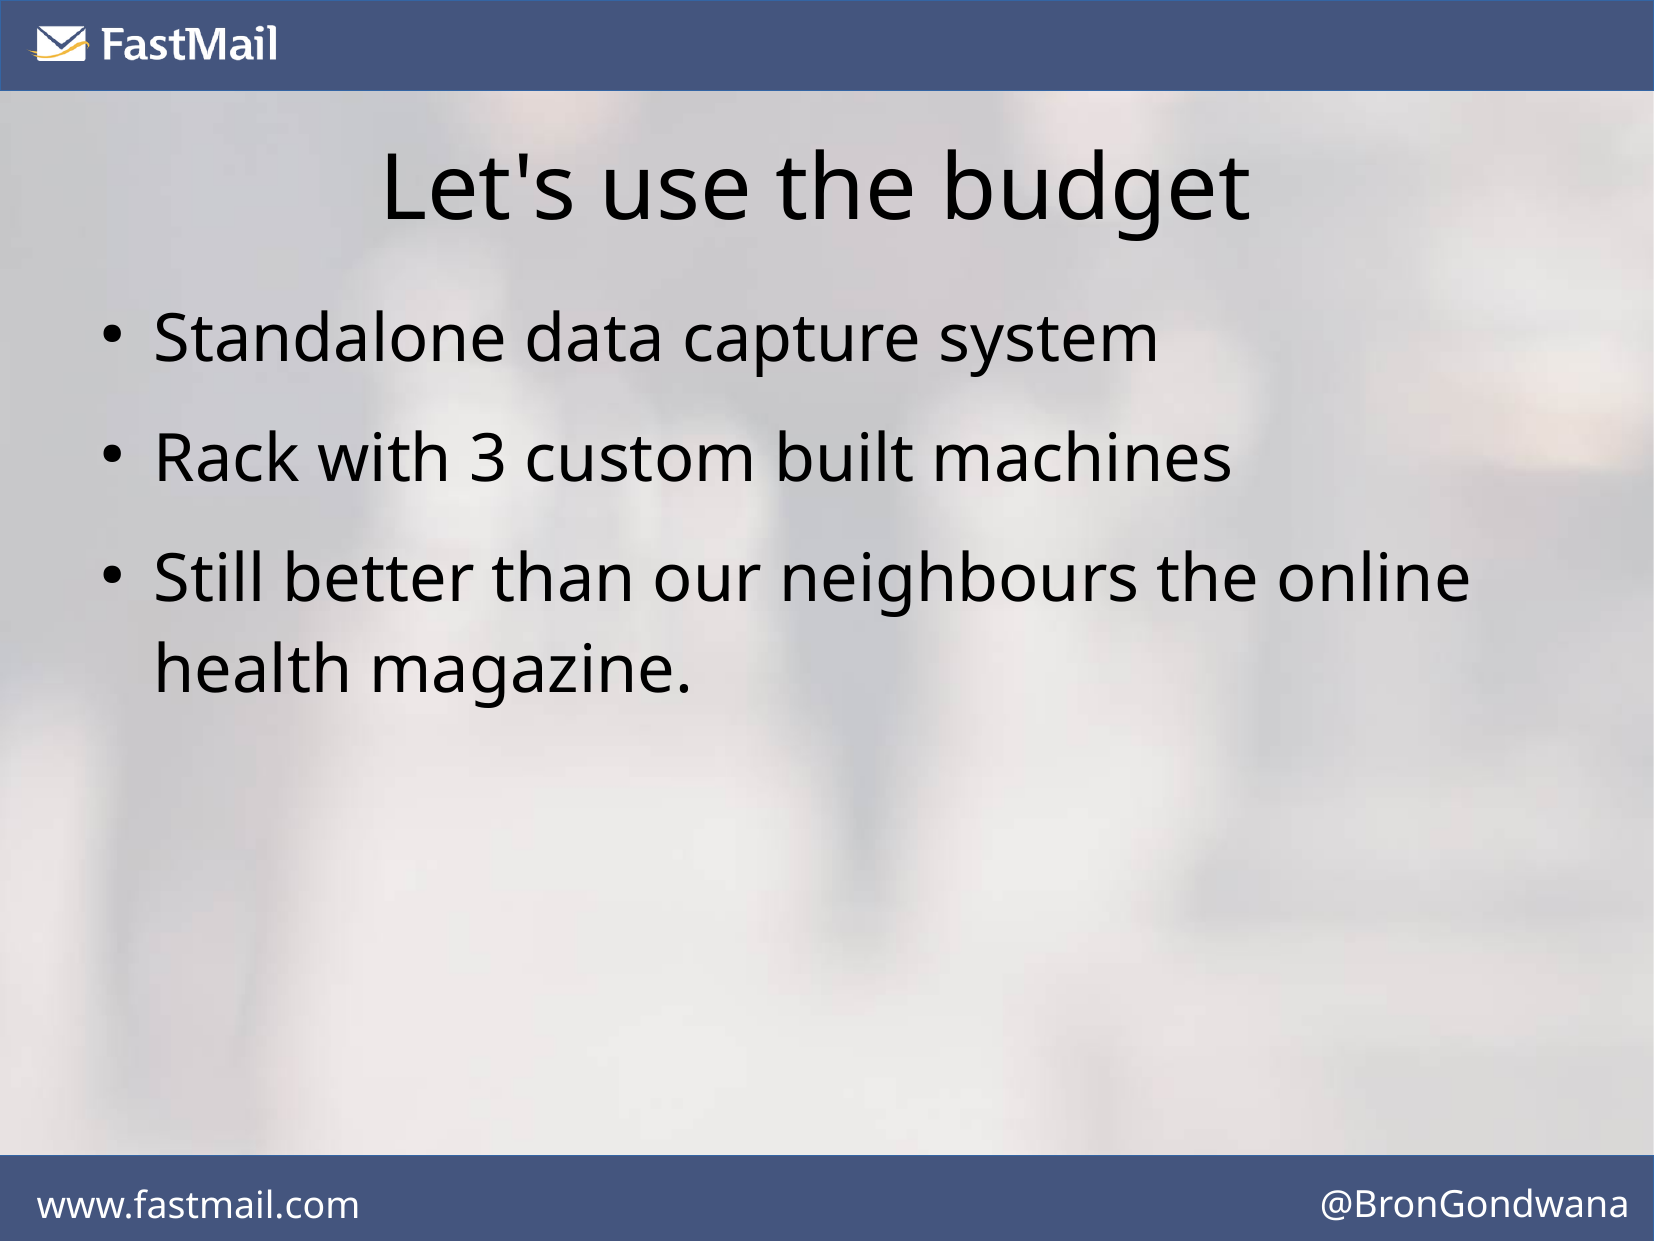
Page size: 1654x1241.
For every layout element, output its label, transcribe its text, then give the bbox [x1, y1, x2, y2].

title Let's use the budget [71, 101, 1561, 267]
list Standalone data capture system Rack with 3 custom built machines Still better than our neighbours the online health magazine. [82, 290, 1571, 1010]
picture [0, 91, 1654, 1155]
picture [26, 8, 302, 78]
